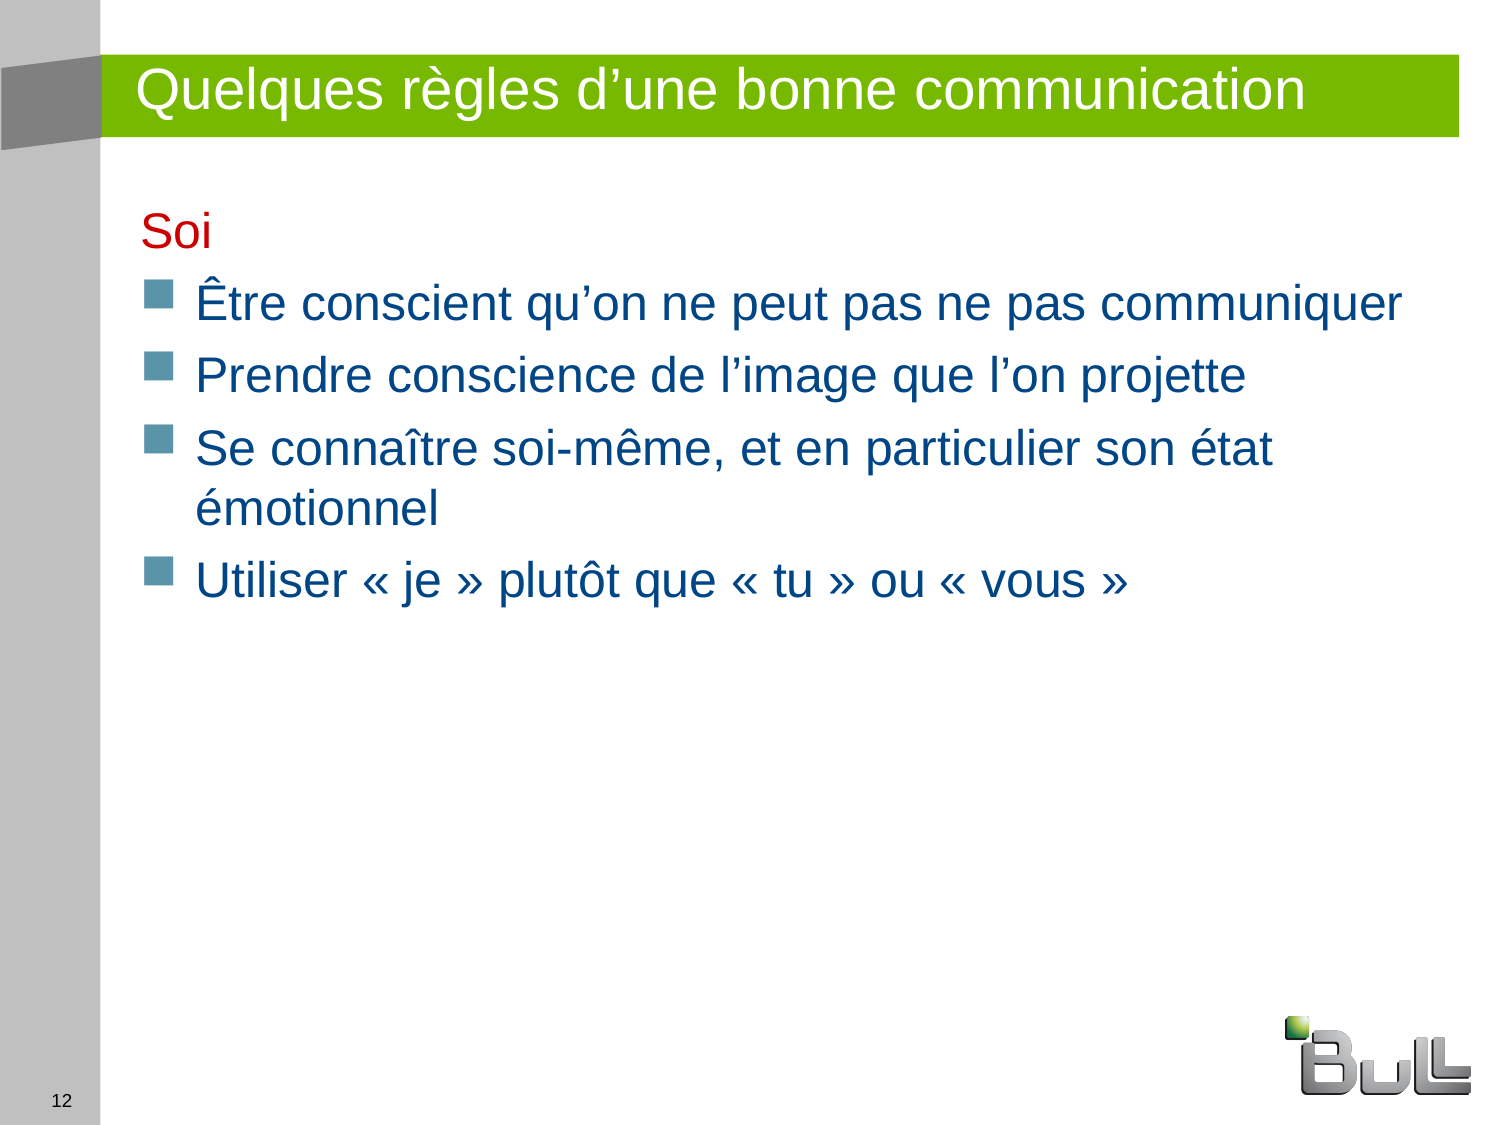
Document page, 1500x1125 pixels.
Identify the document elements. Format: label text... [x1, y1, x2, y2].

picture [1285, 1016, 1471, 1095]
text_box Soi Être conscient qu’on ne peut pas ne pas communiquer Prendre conscience de l’image que l’on projette Se connaître soi-même, et en particulier son état émotionnel Utiliser « je » plutôt que « tu » ou « vous » [125, 190, 1424, 841]
title Quelques règles d’une bonne communication [120, 41, 1500, 138]
